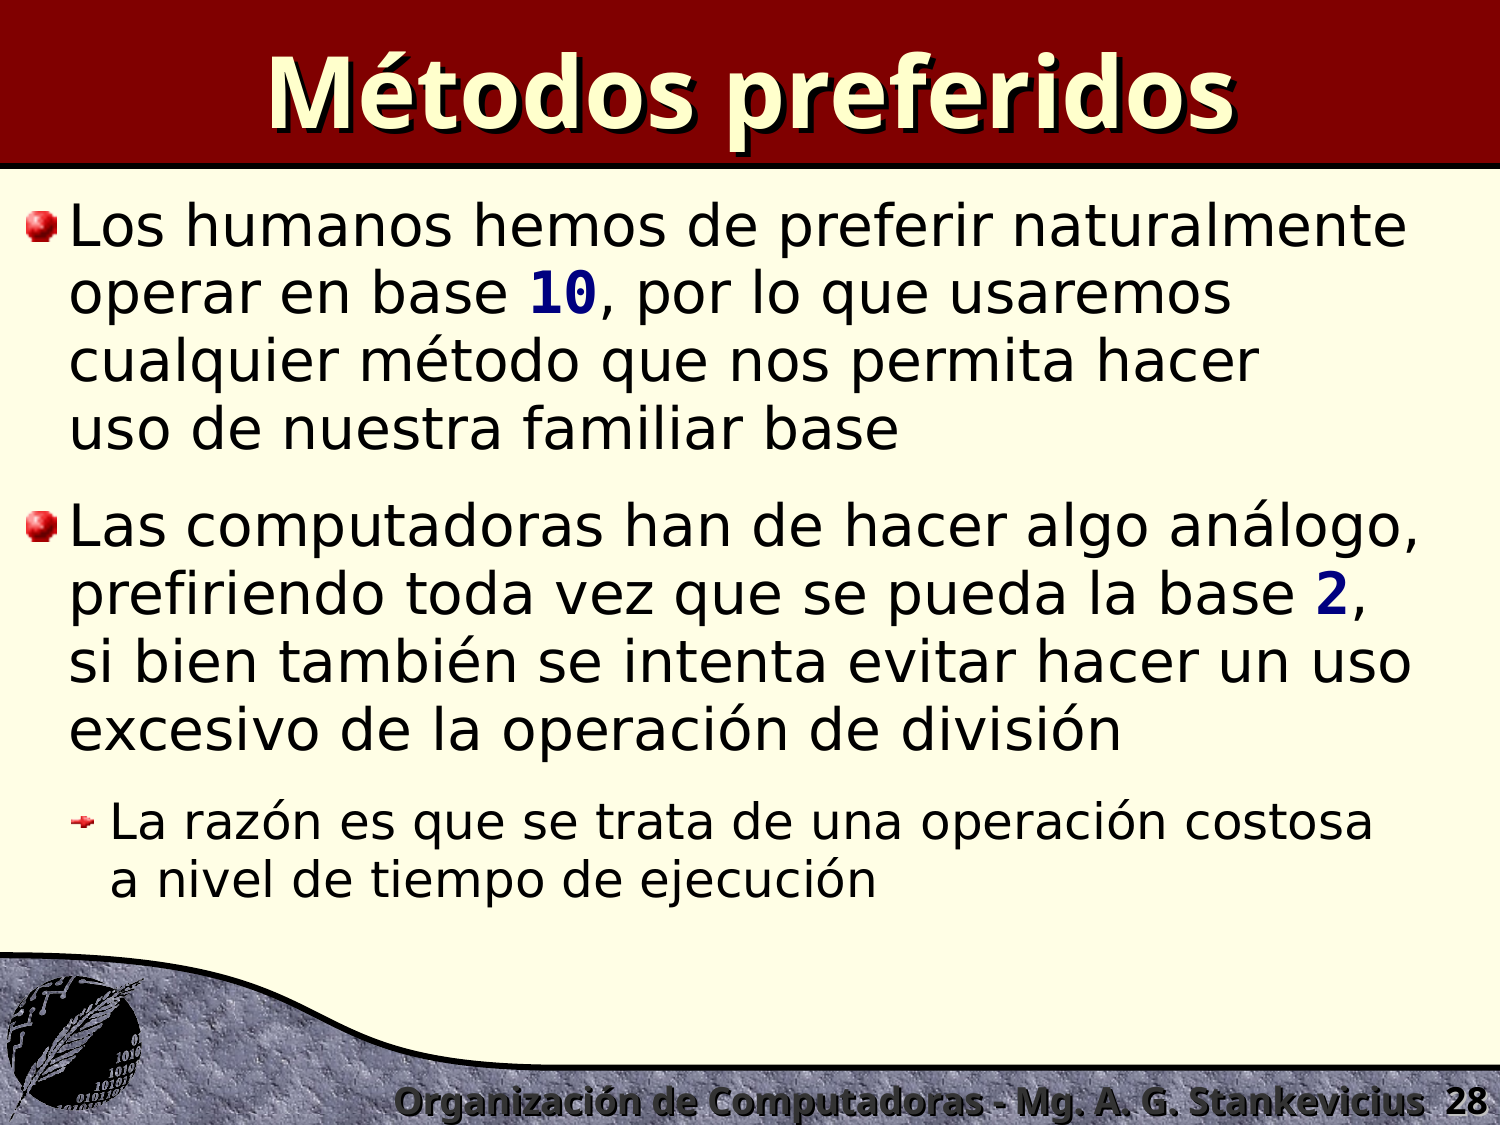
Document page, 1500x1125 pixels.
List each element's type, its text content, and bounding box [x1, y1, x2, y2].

picture [0, 959, 1500, 1125]
picture [1058, 1100, 1065, 1110]
picture [448, 1100, 455, 1110]
list Los humanos hemos de preferir naturalmente operar en base 10, por lo que usaremos cualquier método que nos permita hacer uso de nuestra familiar base Las computadoras han de hacer algo análogo, prefiriendo toda vez que se pueda la base 2, si bien también se intenta evitar hacer un uso excesivo de la operación de división La razón es que se trata de una operación costosa a nivel de tiempo de ejecución [11, 192, 1486, 935]
title Métodos preferidos [15, 5, 1485, 160]
picture [802, 1100, 806, 1110]
